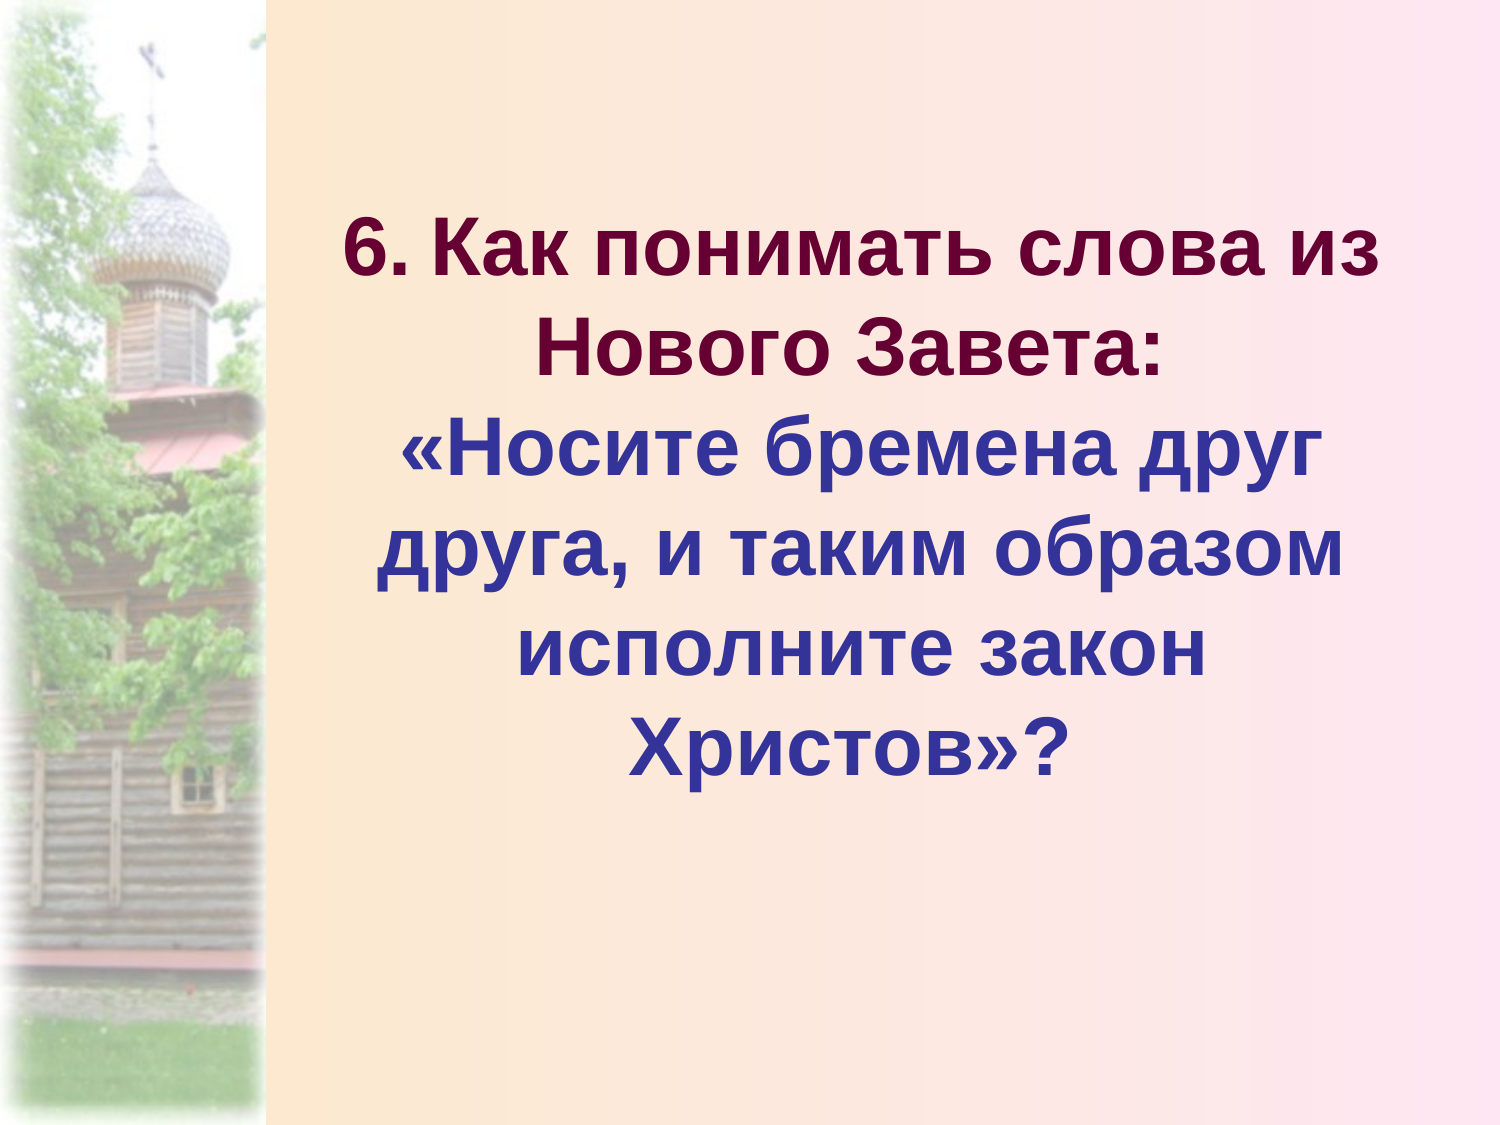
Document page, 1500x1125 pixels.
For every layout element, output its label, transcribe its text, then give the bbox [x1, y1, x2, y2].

text_box 6. Как понимать слова из Нового Завета: «Носите бремена друг друга, и таким образом исполните закон Христов»? [277, 184, 1447, 800]
picture [0, 0, 266, 1125]
